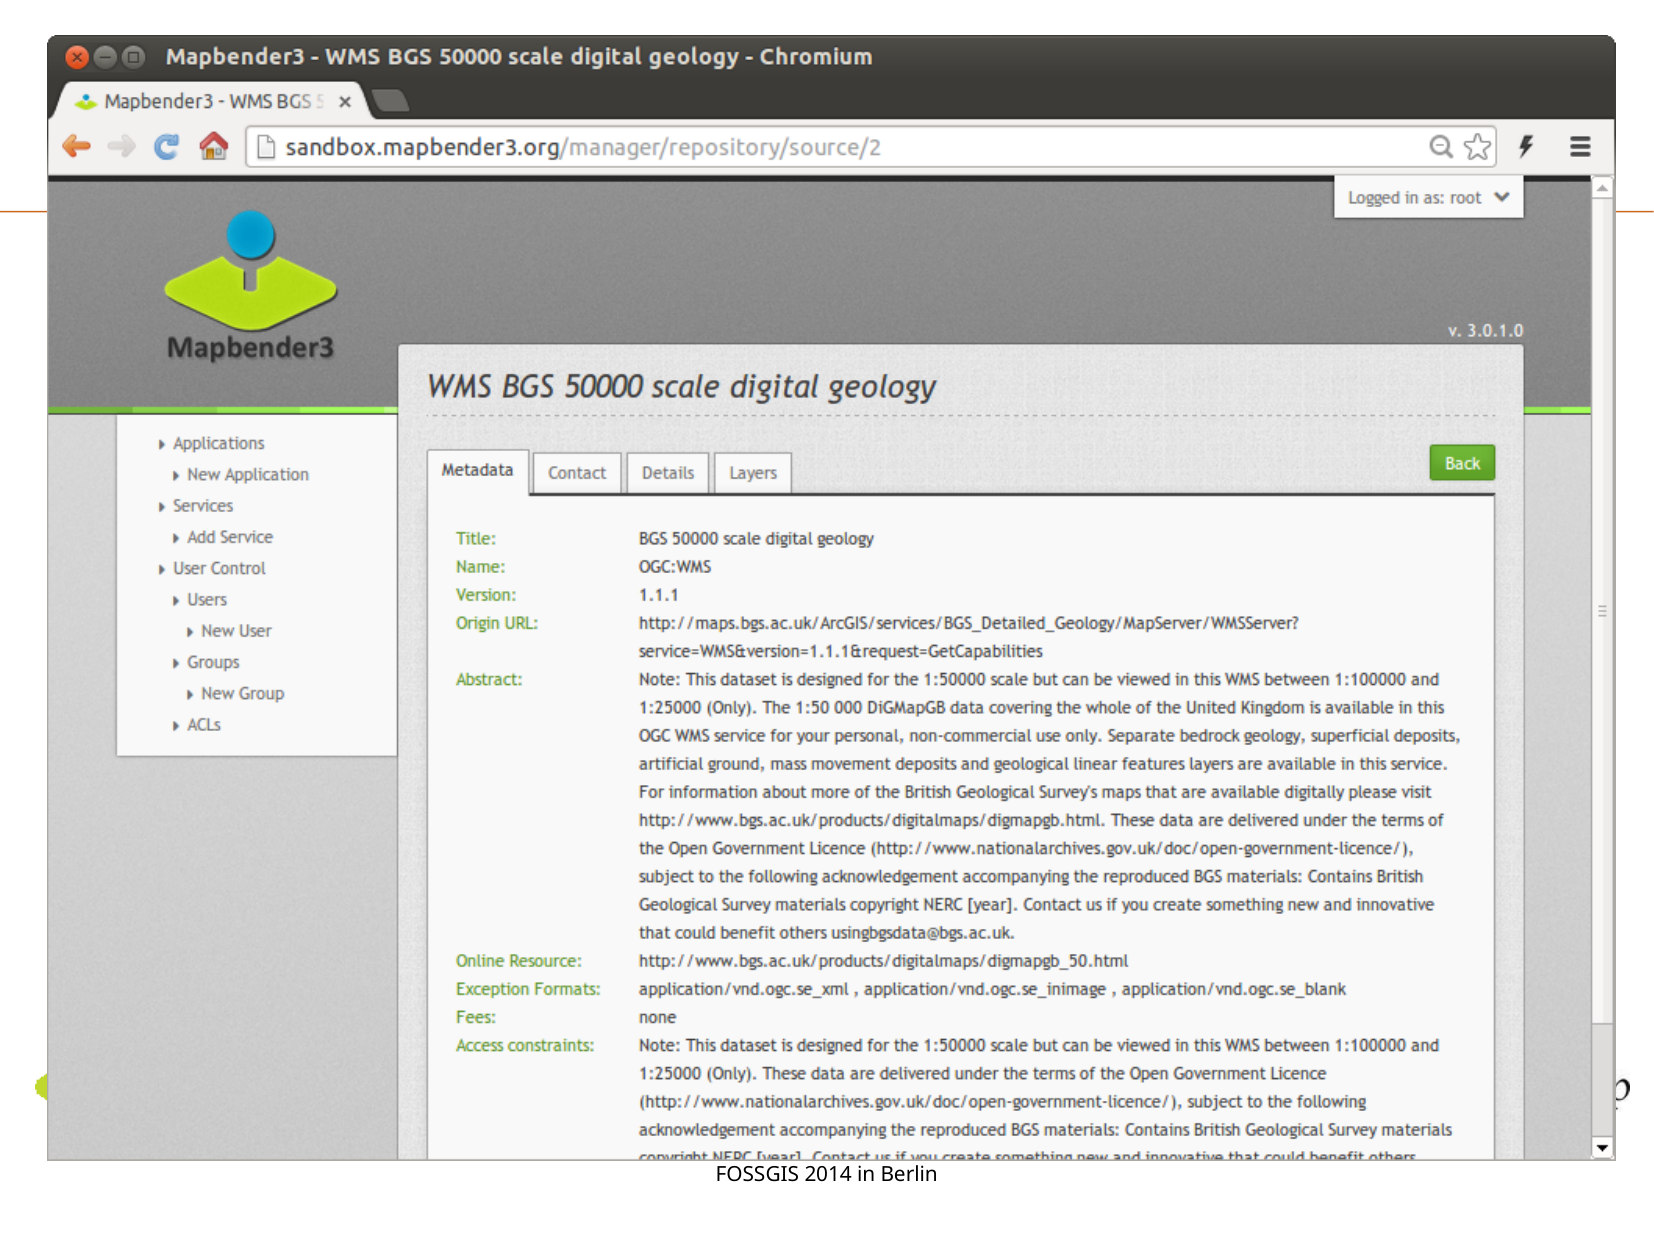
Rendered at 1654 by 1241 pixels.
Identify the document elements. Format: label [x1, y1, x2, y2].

picture [35, 35, 1630, 1161]
